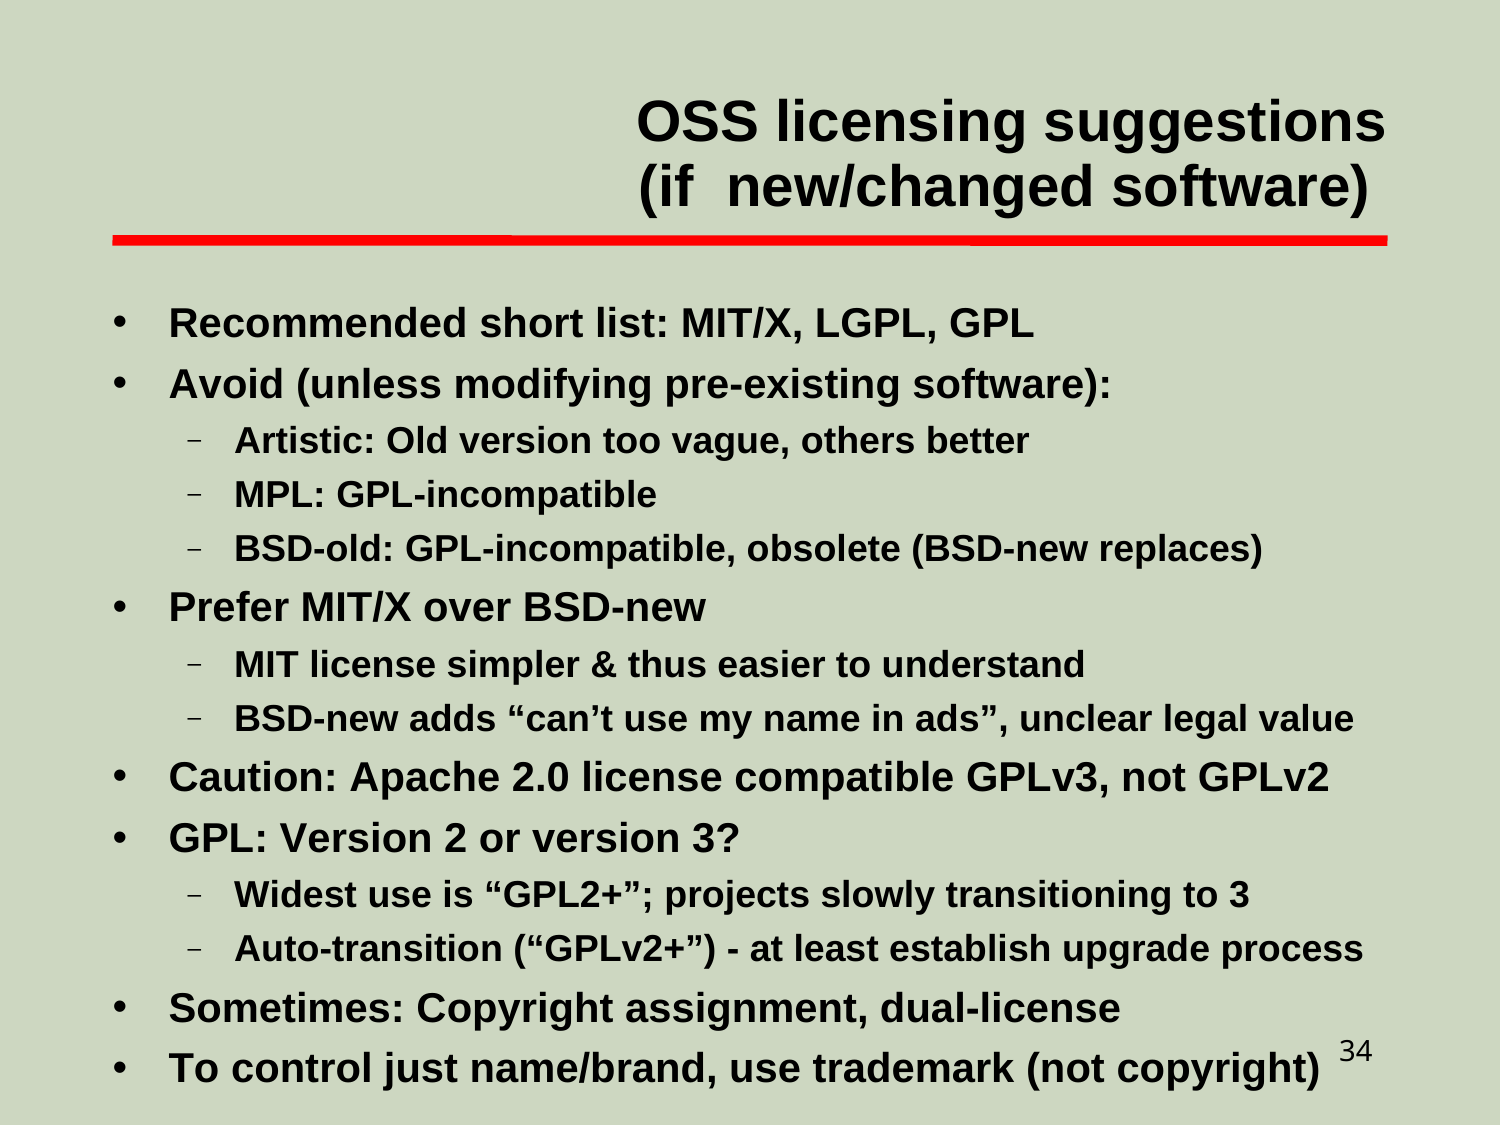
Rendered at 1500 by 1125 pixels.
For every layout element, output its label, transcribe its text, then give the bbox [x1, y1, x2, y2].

title OSS licensing suggestions (if new/changed software) [337, 89, 1388, 220]
list Recommended short list: MIT/X, LGPL, GPL Avoid (unless modifying pre-existing software): Artistic: Old version too vague, others better MPL: GPL-incompatible BSD-old: GPL-incompatible, obsolete (BSD-new replaces) Prefer MIT/X over BSD-new MIT license simpler & thus easier to understand BSD-new adds “can’t use my name in ads”, unclear legal value Caution: Apache 2.0 license compatible GPLv3, not GPLv2 GPL: Version 2 or version 3? Widest use is “GPL2+”; projects slowly transitioning to 3 Auto-transition (“GPLv2+”) - at least establish upgrade process Sometimes: Copyright assignment, dual-license To control just name/brand, use trademark (not copyright) [112, 299, 1388, 1094]
